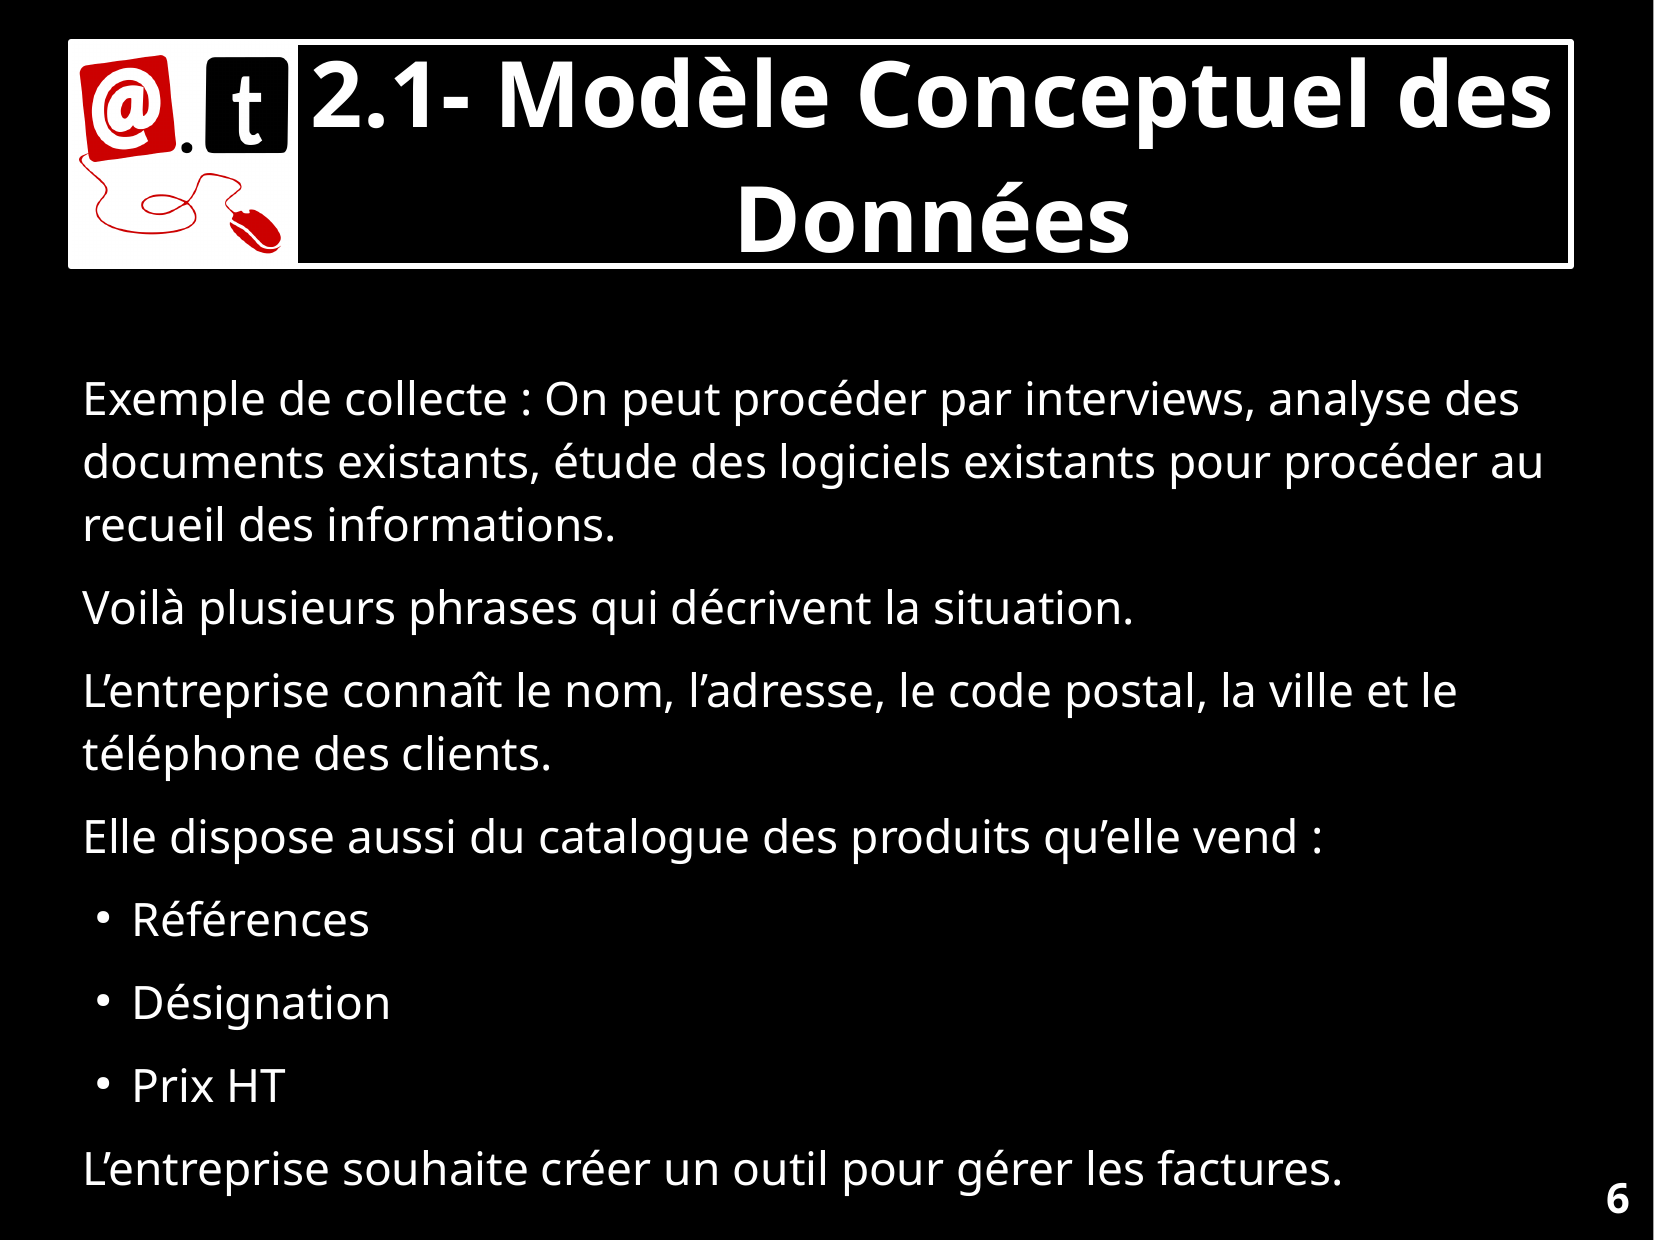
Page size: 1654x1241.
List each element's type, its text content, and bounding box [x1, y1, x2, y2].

list Exemple de collecte : On peut procéder par interviews, analyse des documents existants, étude des logiciels existants pour procéder au recueil des informations. Voilà plusieurs phrases qui décrivent la situation. L’entreprise connaît le nom, l’adresse, le code postal, la ville et le téléphone des clients. Elle dispose aussi du catalogue des produits qu’elle vend : Références Désignation Prix HT L’entreprise souhaite créer un outil pour gérer les factures. [82, 366, 1571, 1205]
title 2.1- Modèle Conceptuel des Données [295, 41, 1571, 267]
picture [72, 43, 292, 266]
